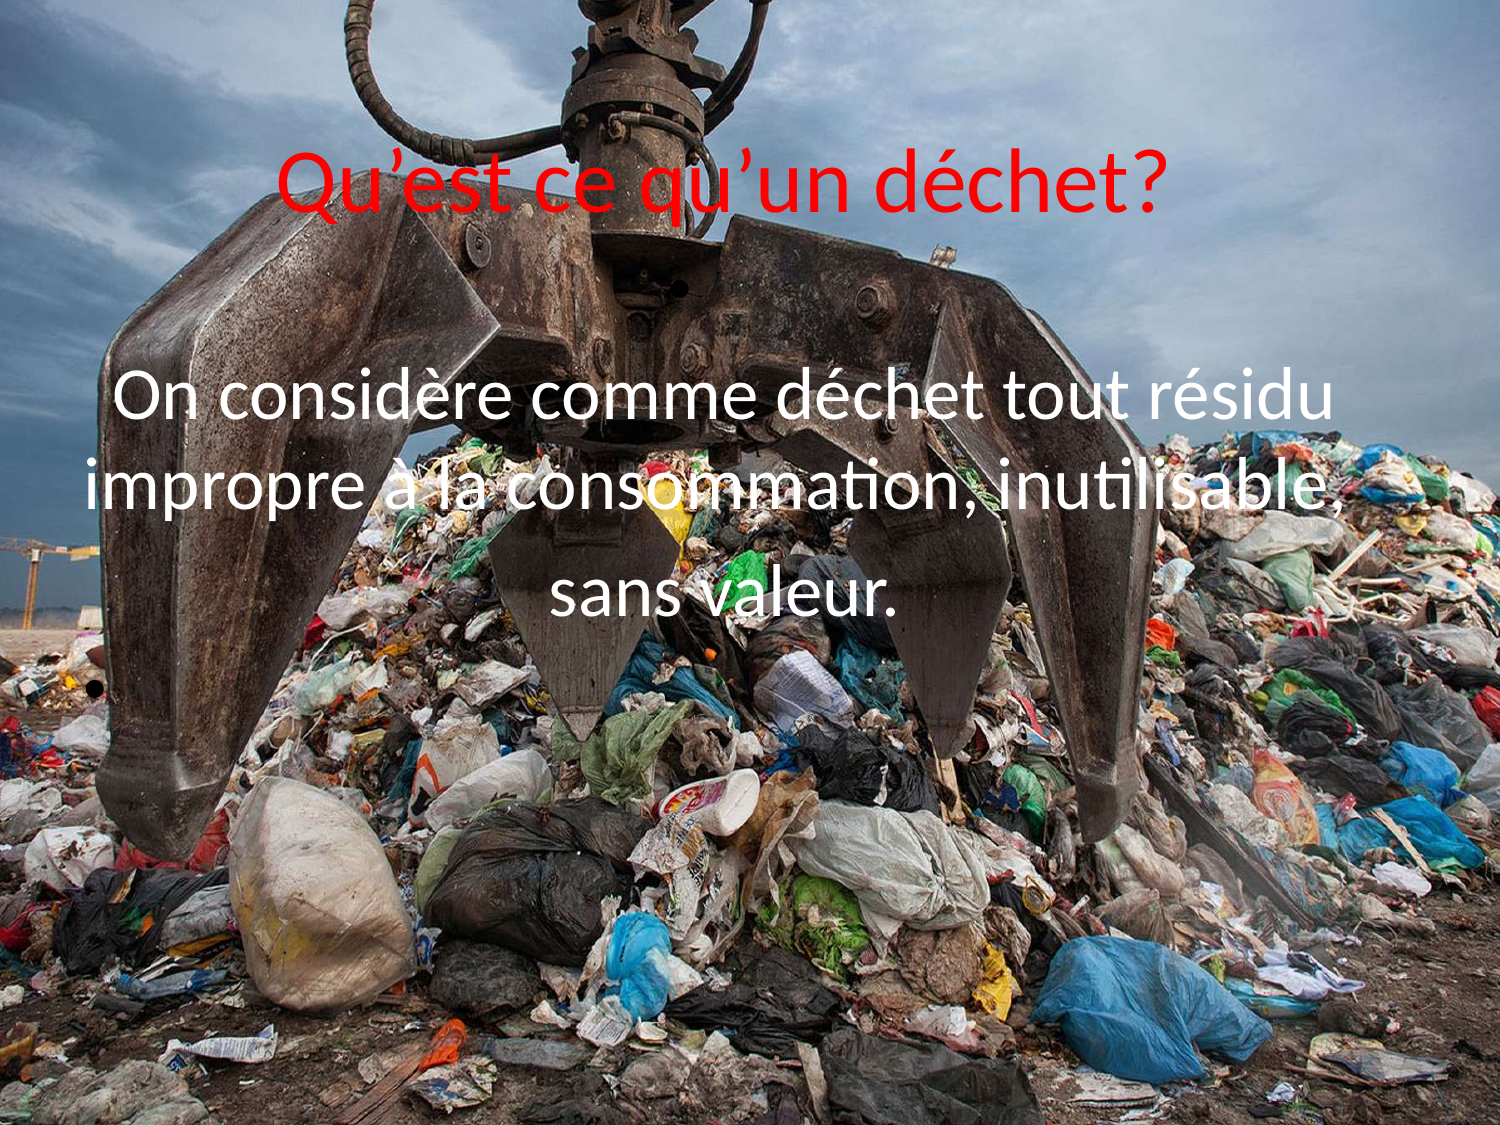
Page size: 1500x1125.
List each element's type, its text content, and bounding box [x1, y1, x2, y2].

list Qu’est ce qu’un déchet? On considère comme déchet tout résidu impropre à la consommation, inutilisable, sans valeur. [68, 113, 1419, 857]
picture [0, 0, 1500, 1125]
